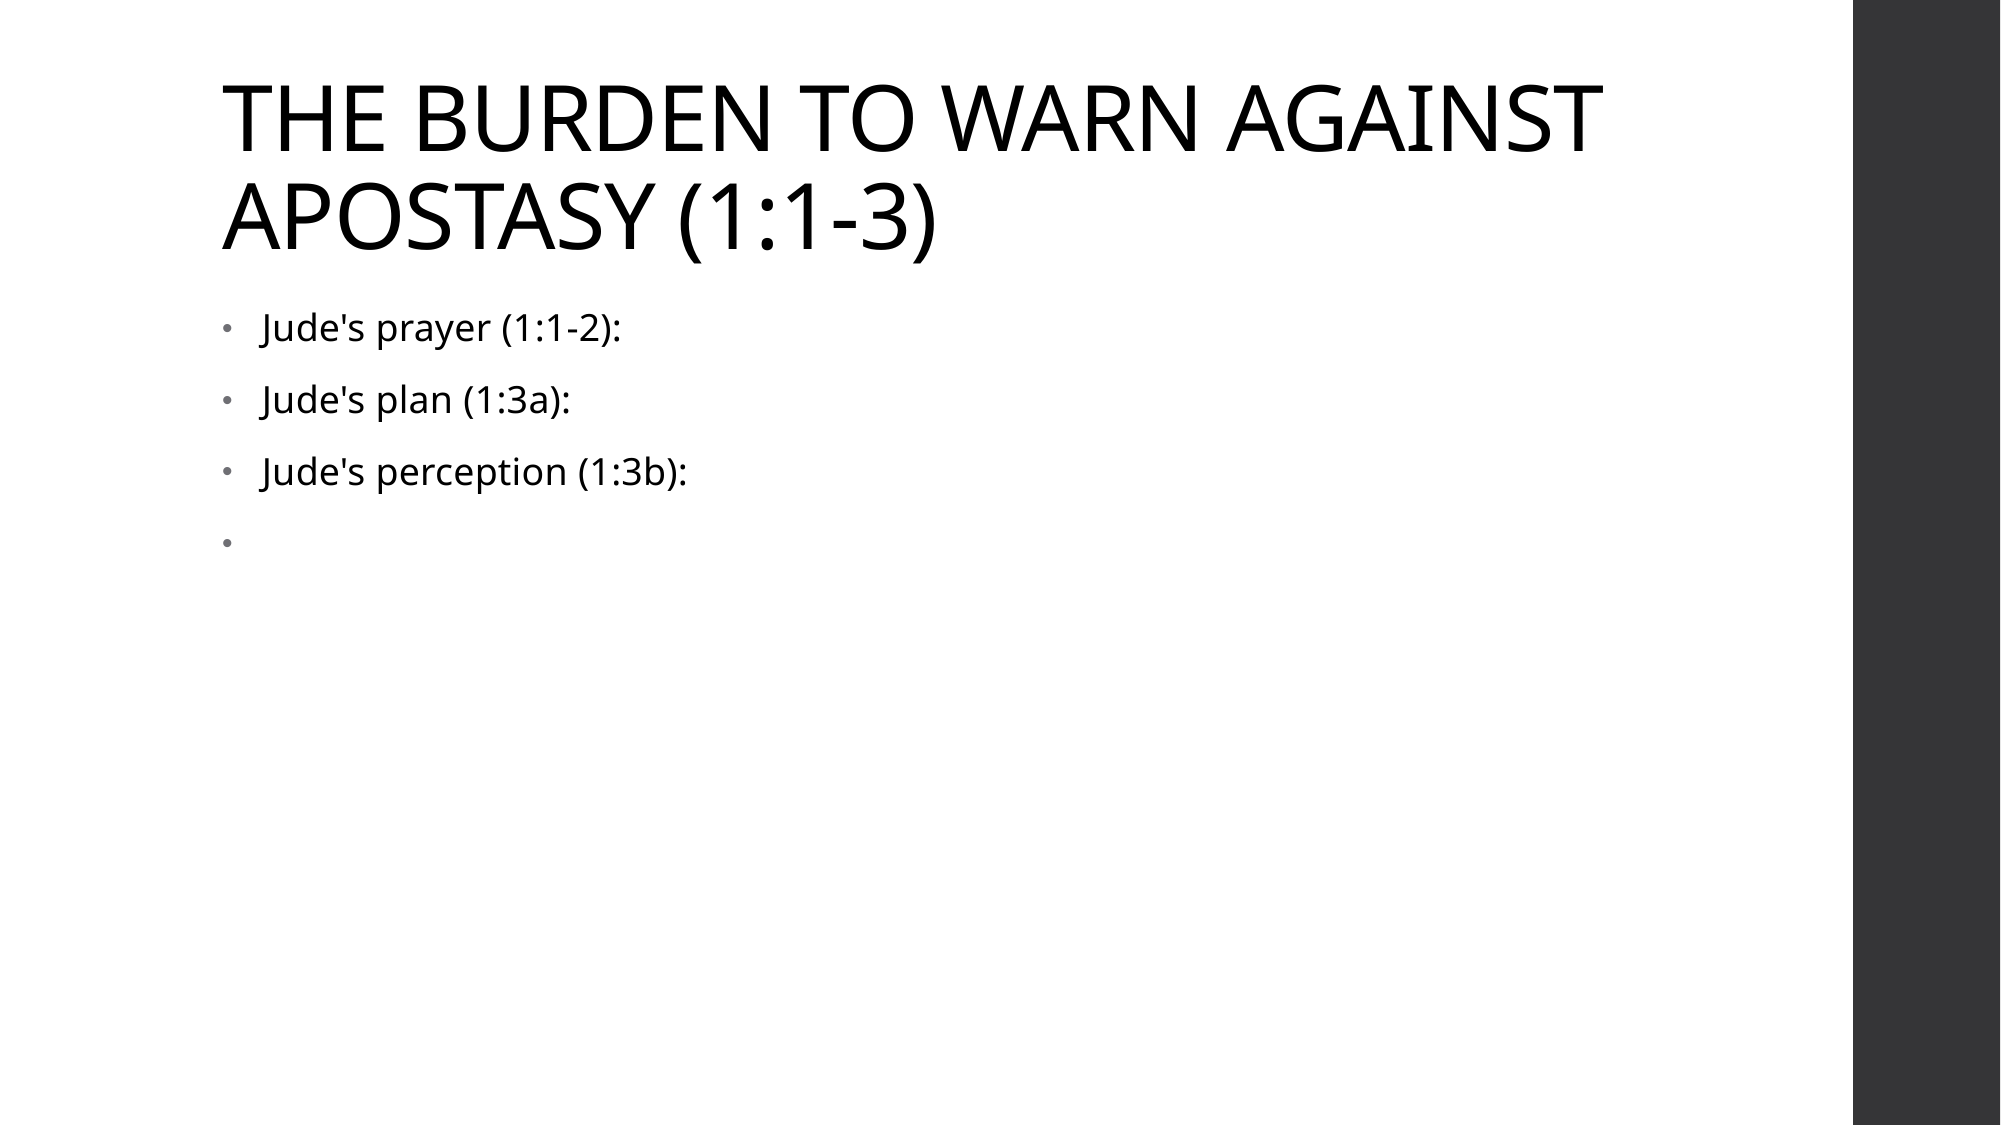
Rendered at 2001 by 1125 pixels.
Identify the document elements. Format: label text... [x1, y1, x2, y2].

list Jude's prayer (1:1-2): Jude's plan (1:3a): Jude's perception (1:3b): [206, 299, 1617, 1014]
title THE BURDEN TO WARN AGAINST APOSTASY (1:1-3) [206, 60, 1797, 278]
